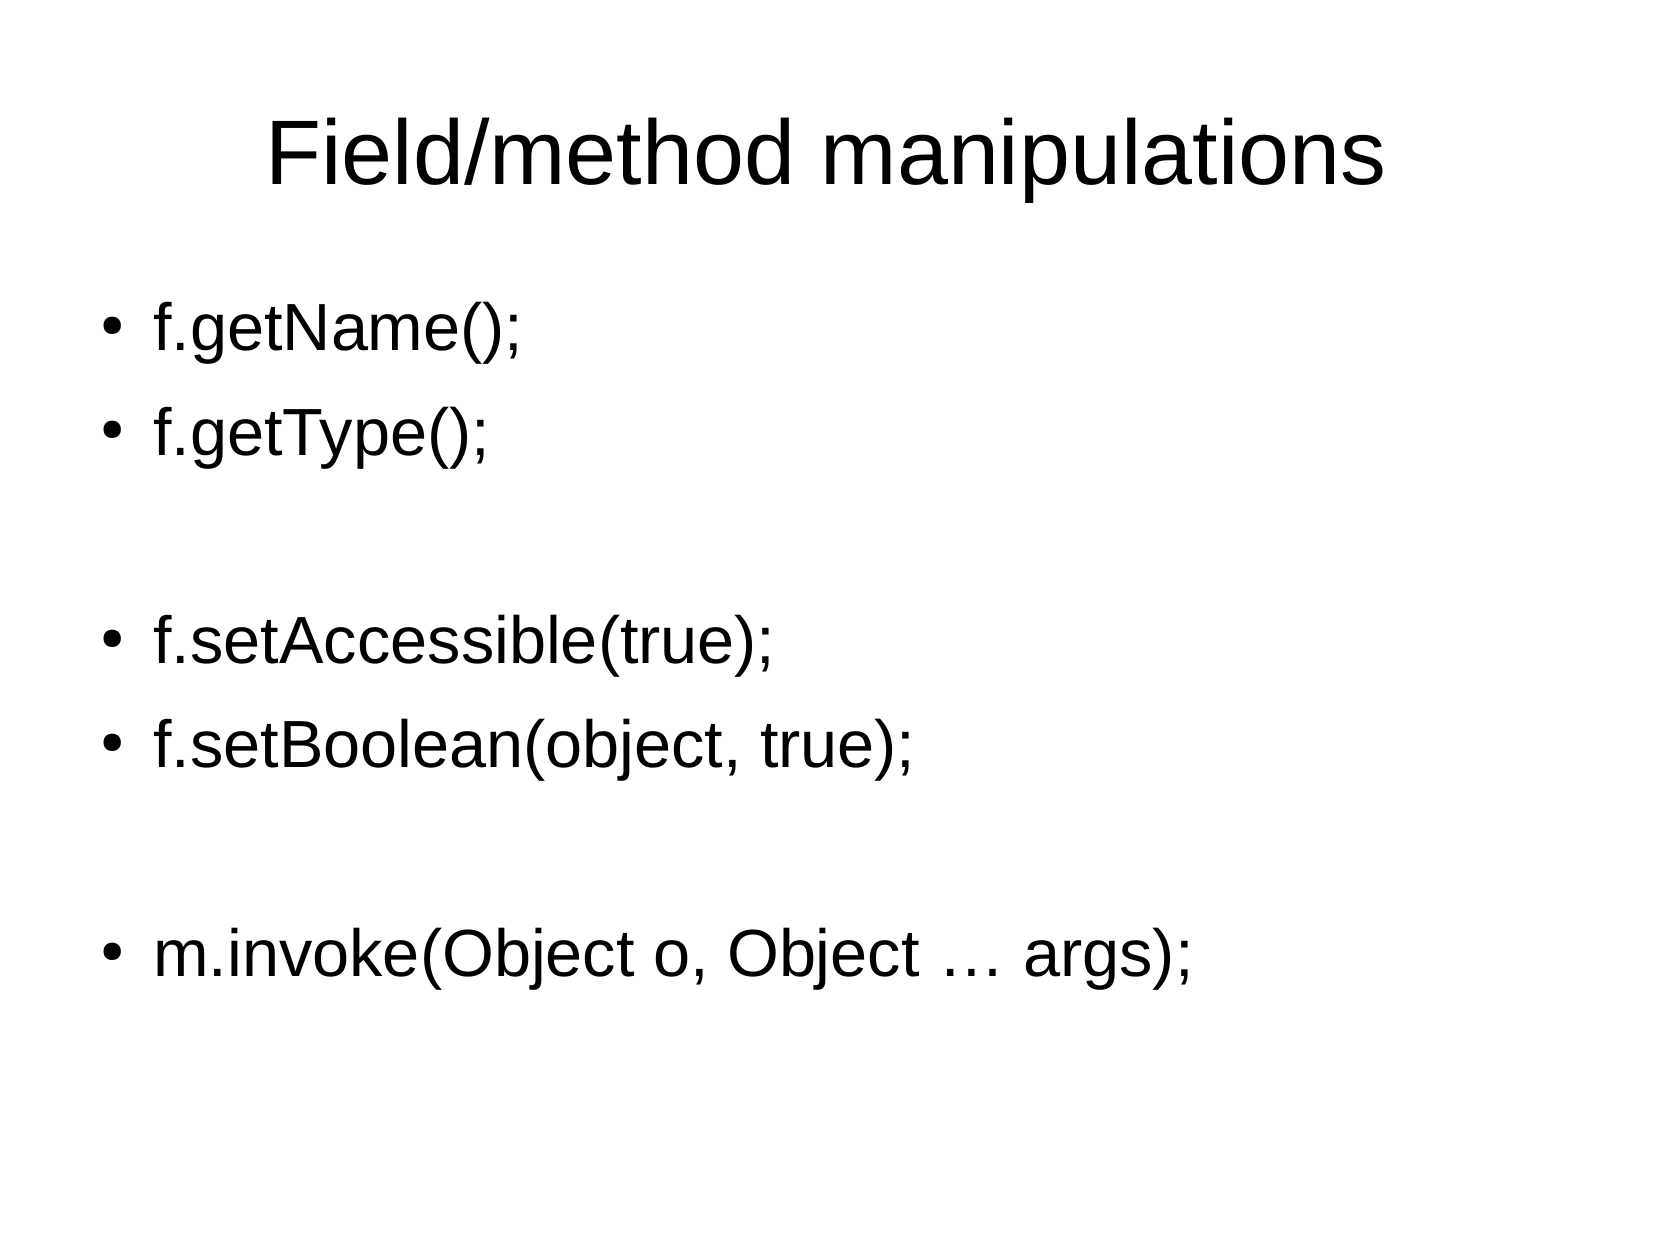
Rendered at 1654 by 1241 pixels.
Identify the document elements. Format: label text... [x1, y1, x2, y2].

list f.getName(); f.getType(); f.setAccessible(true); f.setBoolean(object, true); m.invoke(Object o, Object … args); [82, 290, 1571, 1094]
title Field/method manipulations [82, 56, 1571, 250]
